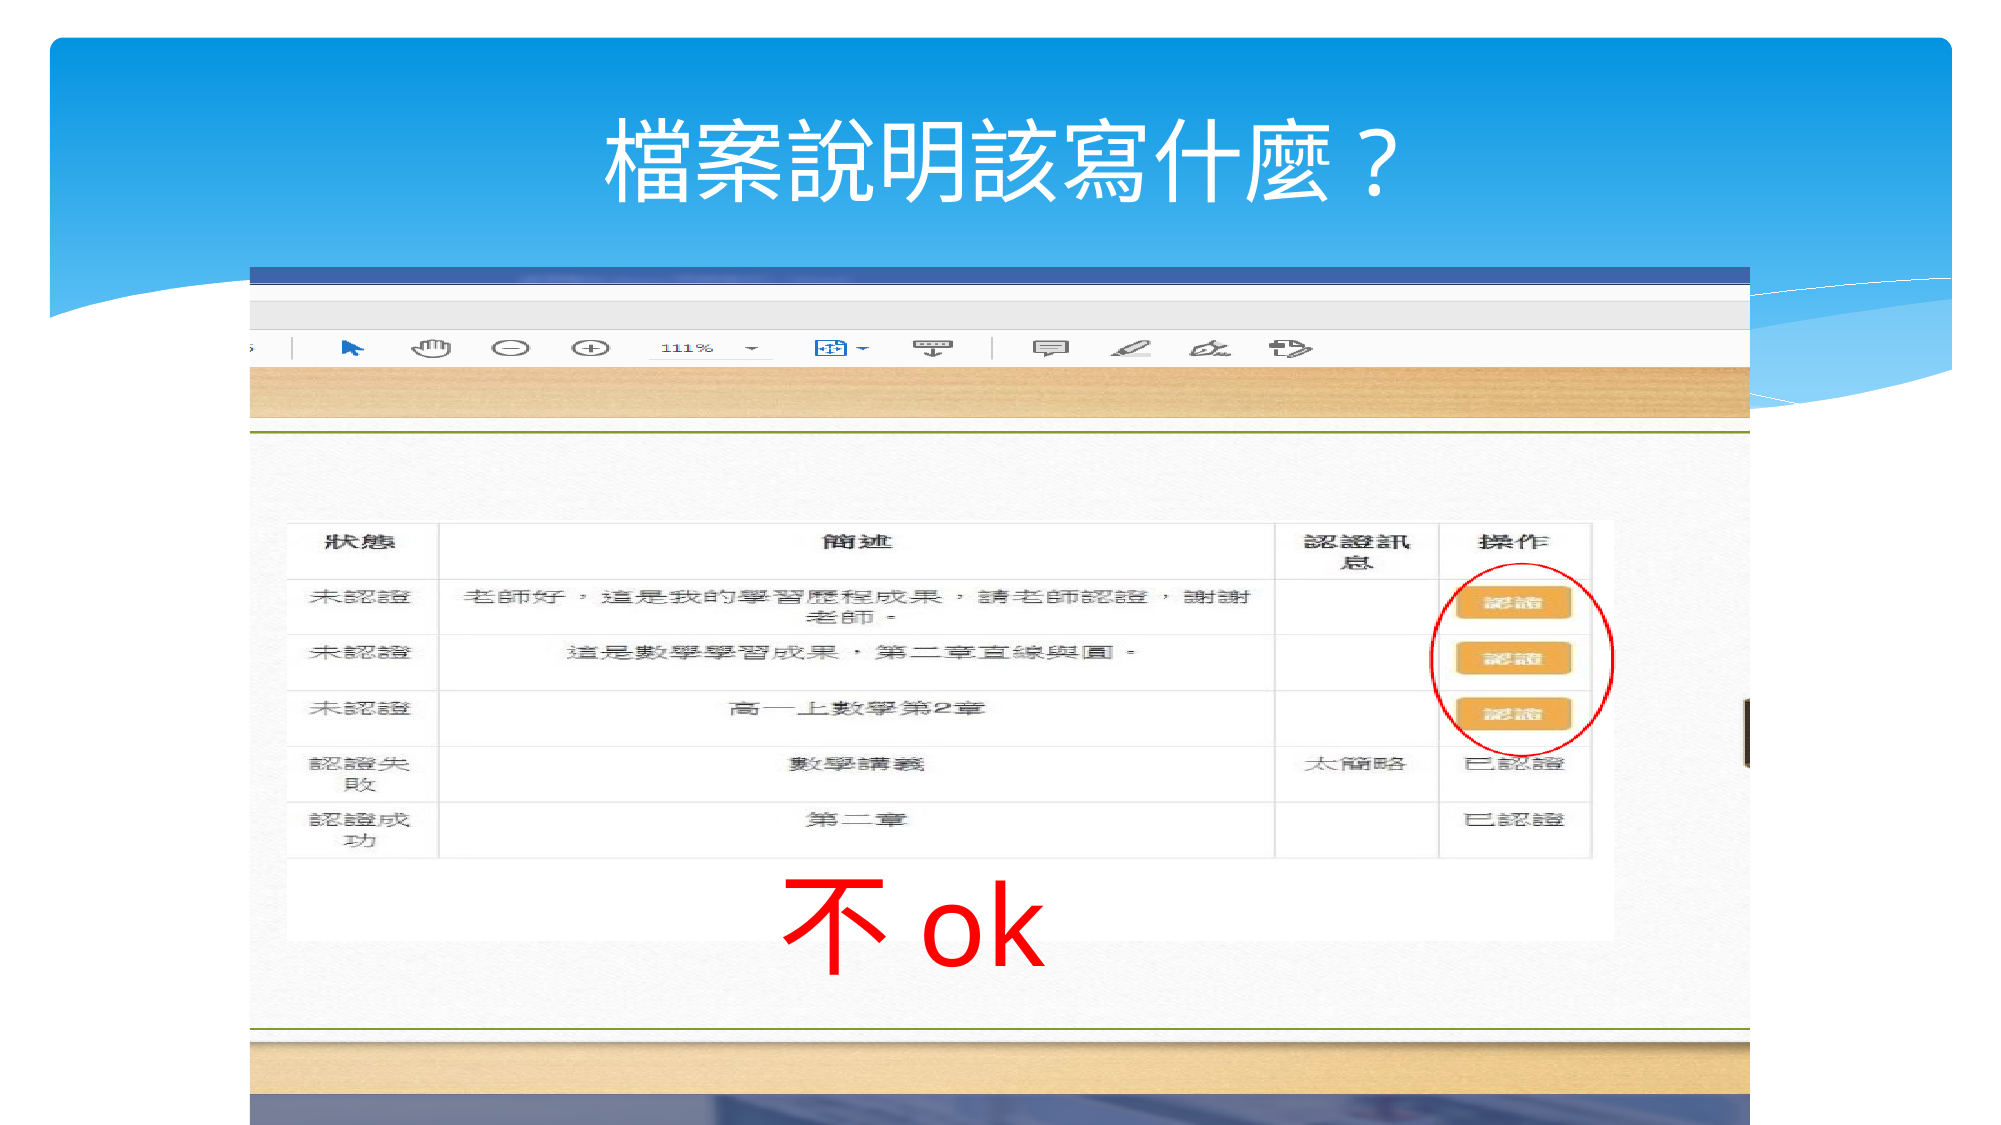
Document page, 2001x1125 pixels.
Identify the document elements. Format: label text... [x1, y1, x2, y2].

picture [249, 267, 1750, 1125]
title 檔案說明該寫什麼? [99, 55, 1900, 262]
text_box 不ok [763, 846, 1390, 998]
